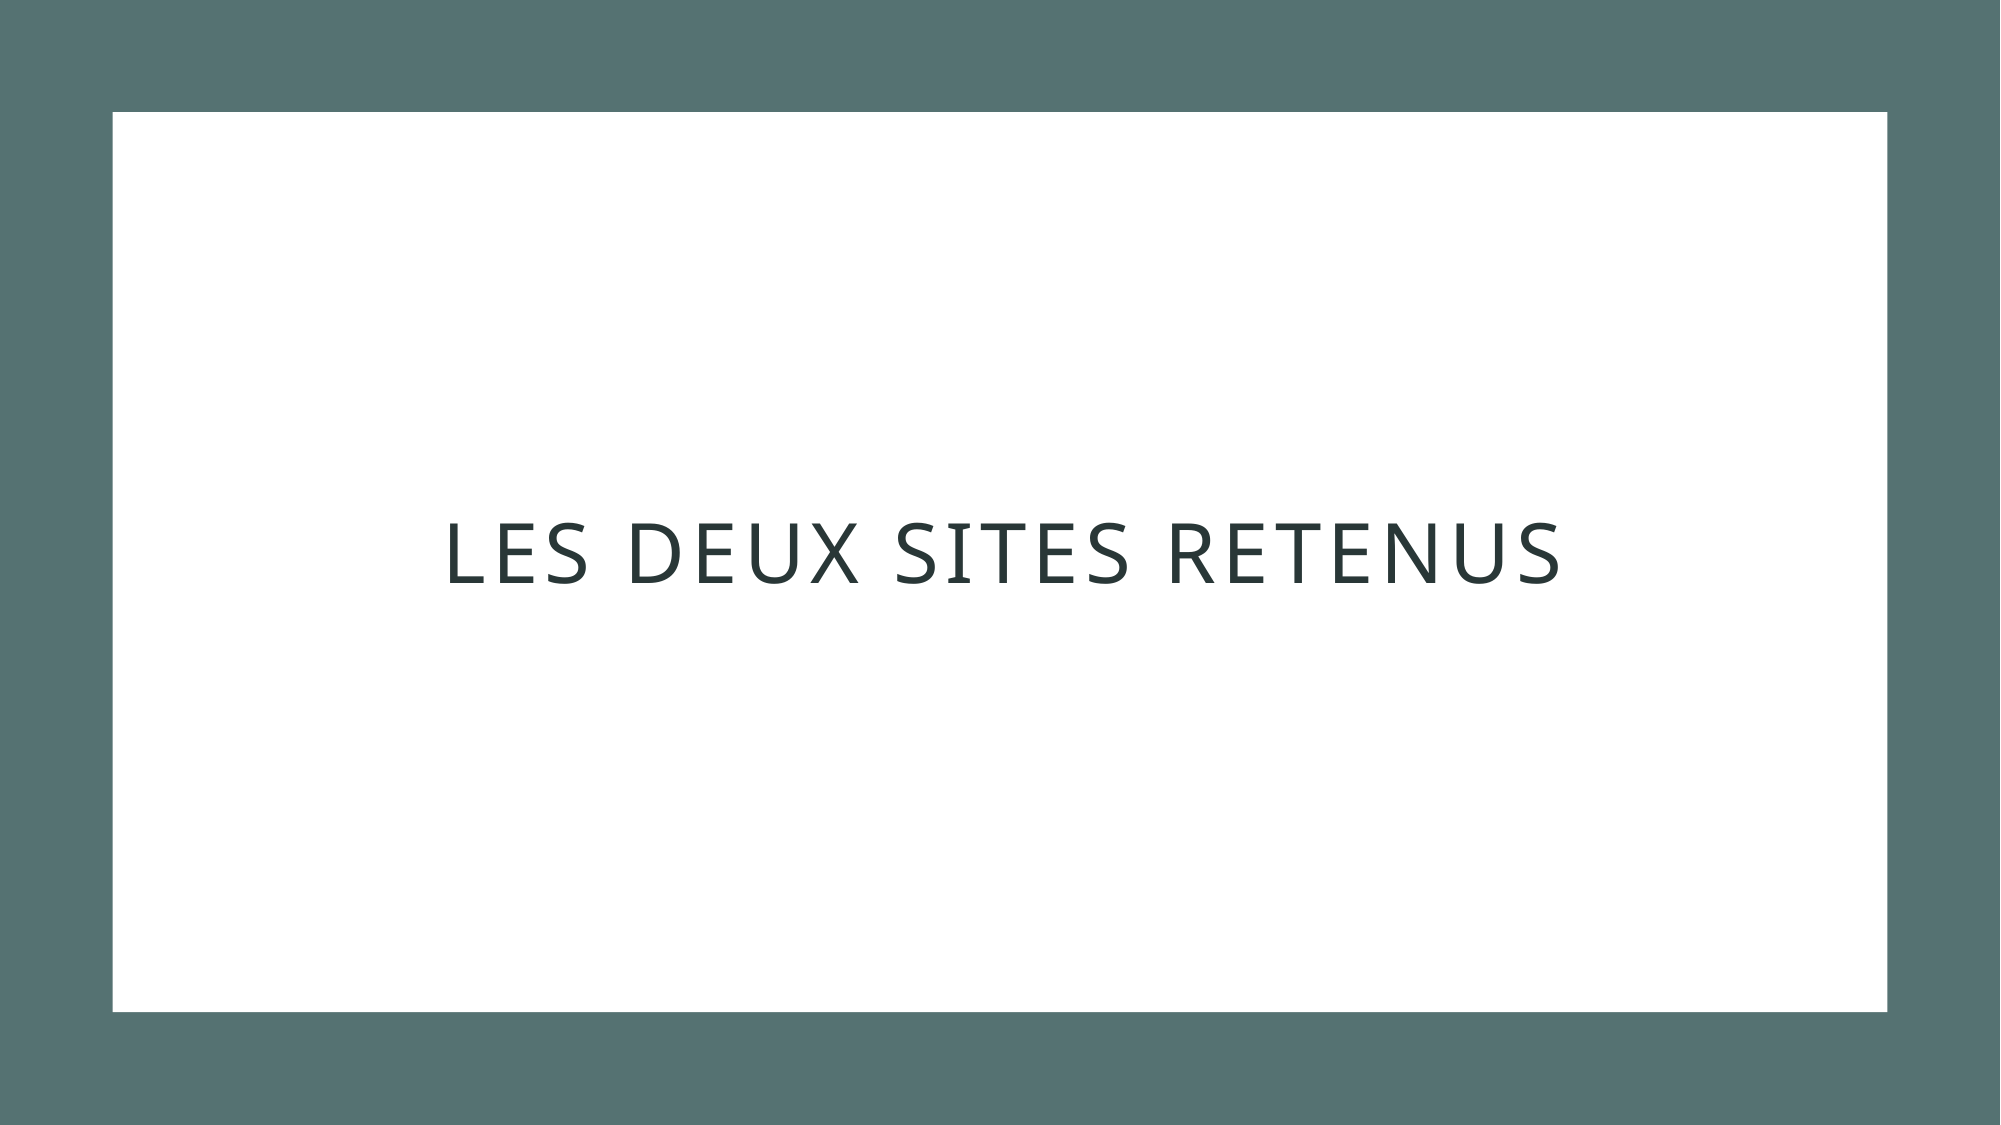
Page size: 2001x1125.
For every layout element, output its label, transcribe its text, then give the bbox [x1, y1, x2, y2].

text_box [0, 0, 2000, 1125]
title Les deux sites retenus [337, 224, 1669, 609]
